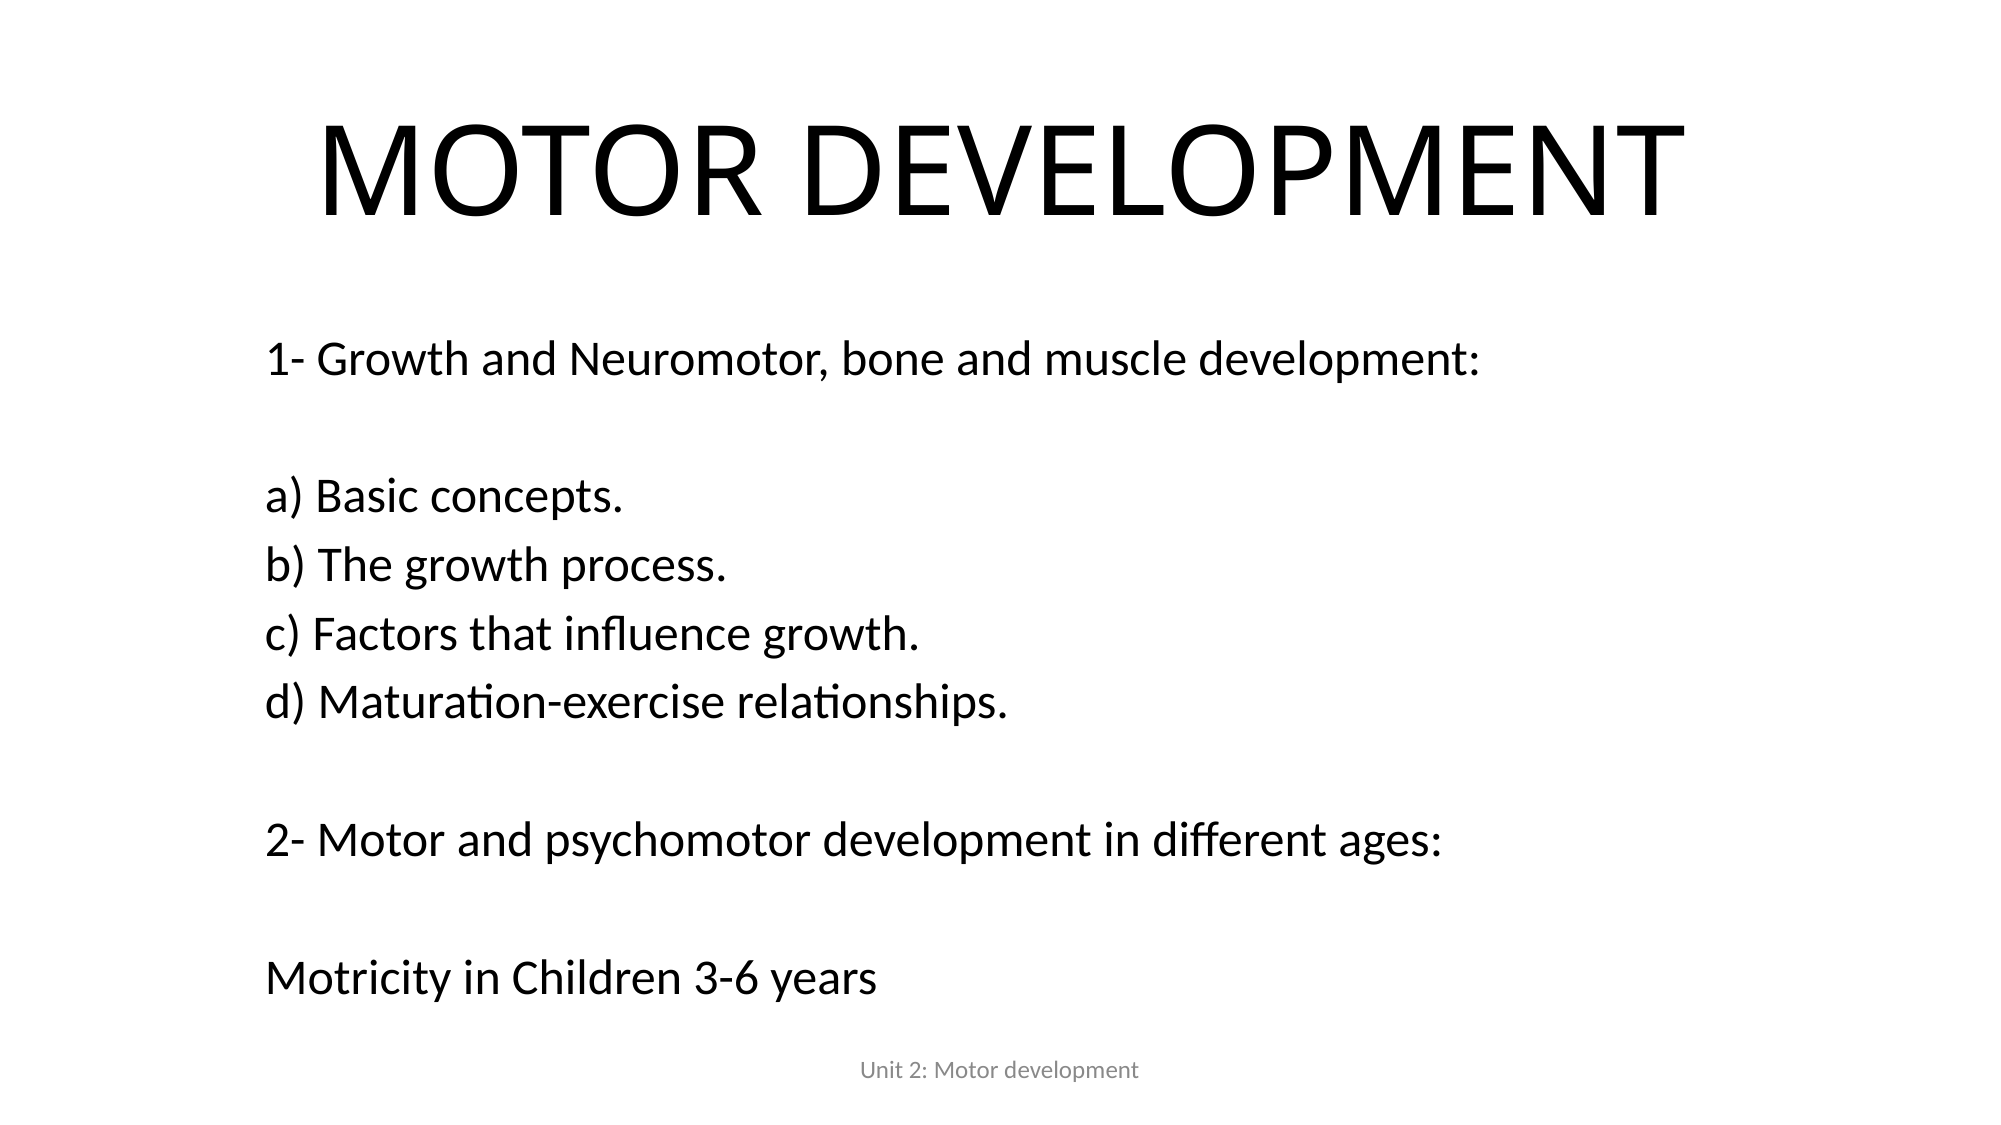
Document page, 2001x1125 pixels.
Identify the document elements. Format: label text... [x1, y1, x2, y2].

subtitle 1- Growth and Neuromotor, bone and muscle development: a) Basic concepts. b) The growth process. c) Factors that influence growth. d) Maturation-exercise relationships. 2- Motor and psychomotor development in different ages: Motricity in Children 3-6 years [249, 281, 1750, 1060]
text_box Unit 2: Motor development [662, 1042, 1338, 1103]
title MOTOR DEVELOPMENT [249, 74, 1750, 251]
